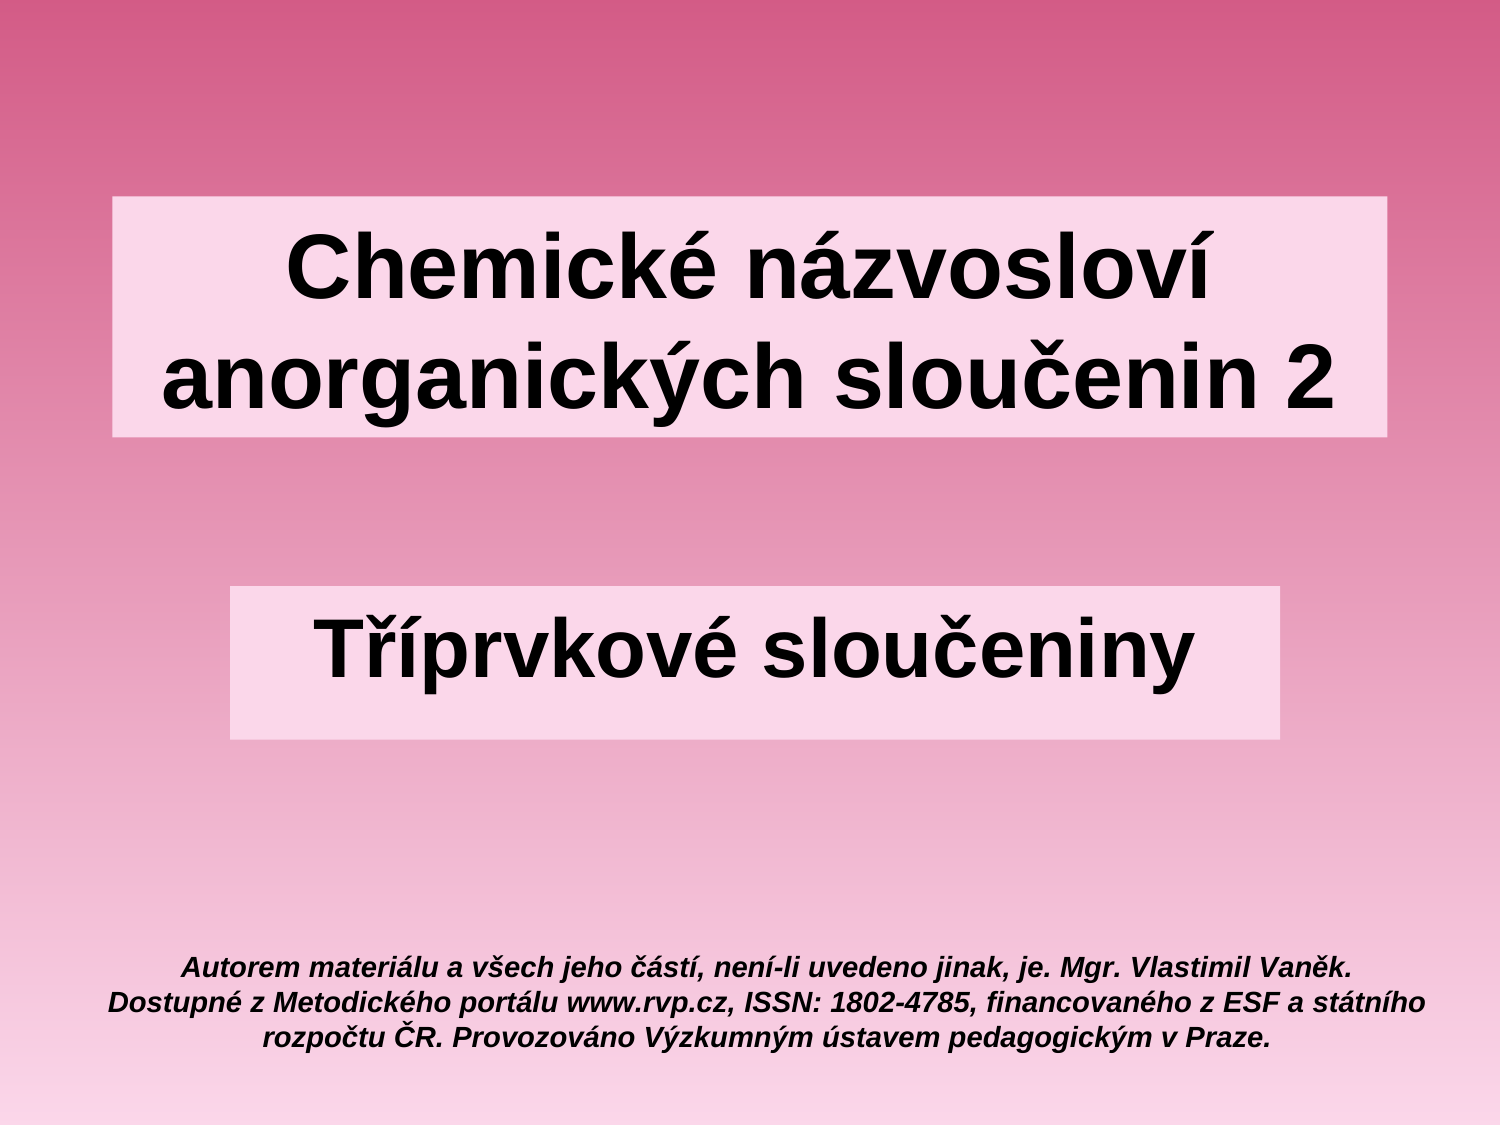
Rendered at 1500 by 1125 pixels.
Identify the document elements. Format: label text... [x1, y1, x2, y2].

title Chemické názvosloví anorganických sloučenin 2 [112, 196, 1388, 438]
text_box Tříprvkové sloučeniny [230, 586, 1281, 740]
text_box Autorem materiálu a všech jeho částí, není-li uvedeno jinak, je. Mgr. Vlastimil Vaněk. Dostupné z Metodického portálu www.rvp.cz, ISSN: 1802-4785, financovaného z ESF a státního rozpočtu ČR. Provozováno Výzkumným ústavem pedagogickým v Praze. [64, 940, 1471, 1095]
